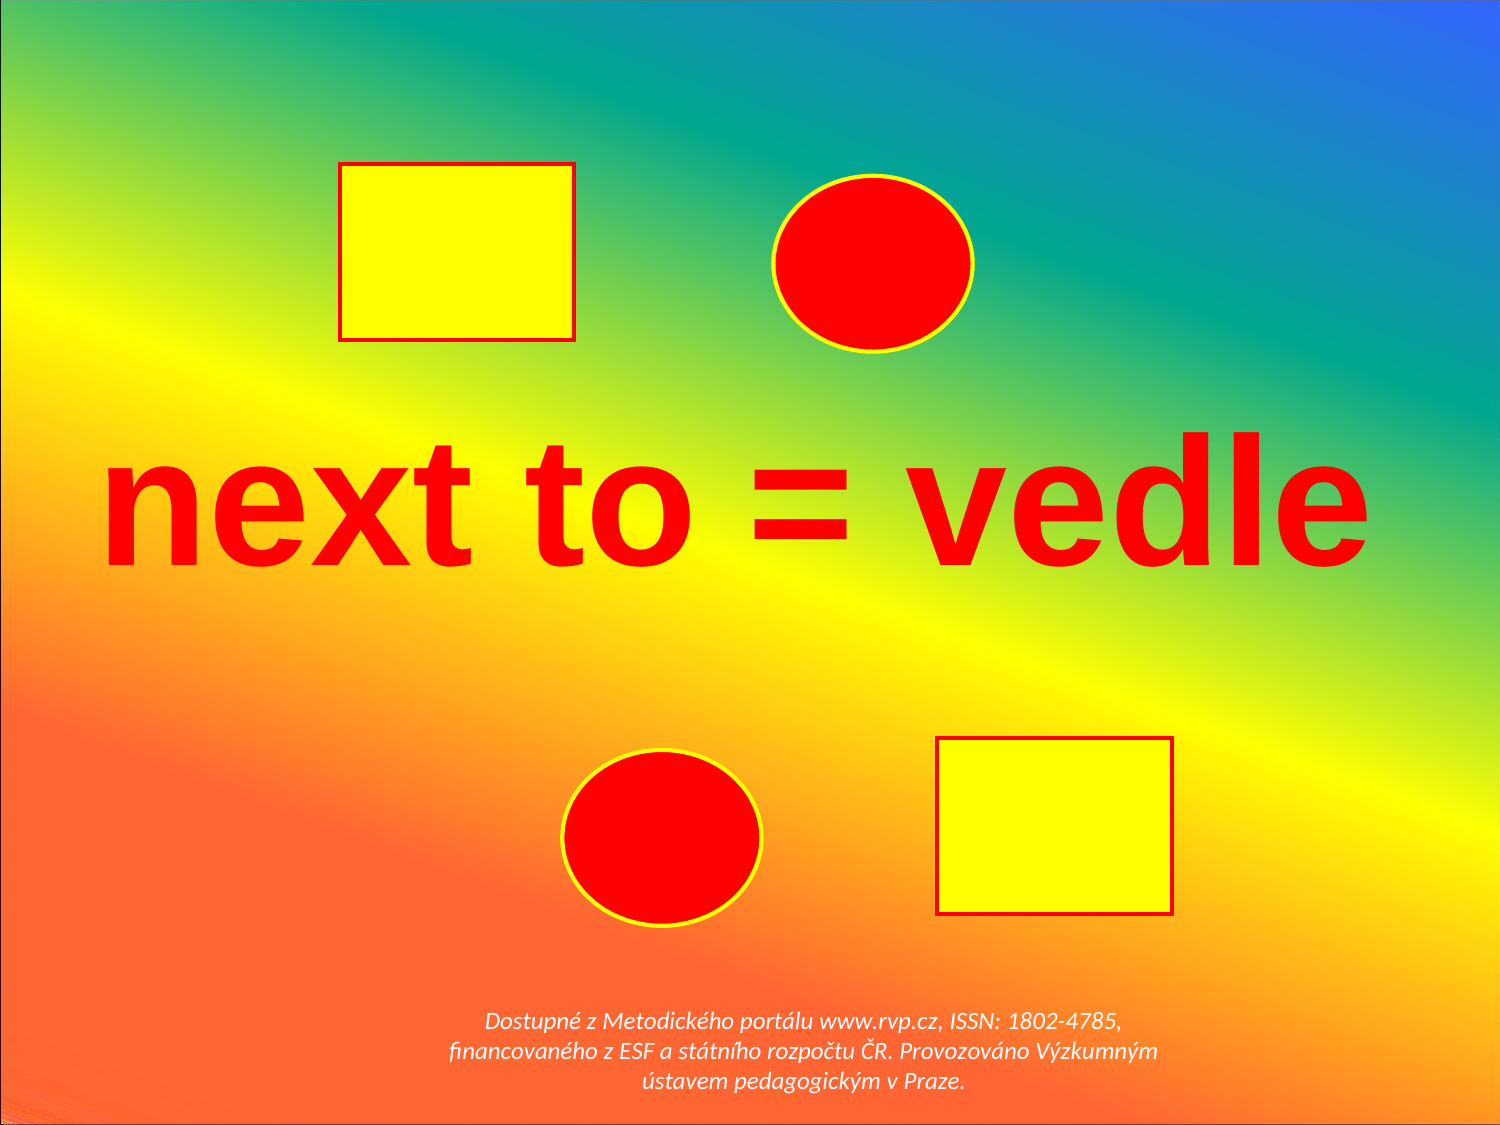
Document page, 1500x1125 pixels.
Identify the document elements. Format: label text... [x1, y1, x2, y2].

text_box [562, 749, 762, 926]
text_box [937, 738, 1172, 915]
text_box next to = vedle [81, 374, 1442, 611]
text_box Dostupné z Metodického portálu www.rvp.cz, ISSN: 1802-4785, financovaného z ESF a státního rozpočtu ČR. Provozováno Výzkumným ústavem pedagogickým v Praze. [421, 1019, 1187, 1080]
picture [0, 0, 1500, 1125]
text_box [773, 175, 973, 352]
title [0, 316, 1465, 739]
text_box [339, 163, 575, 340]
